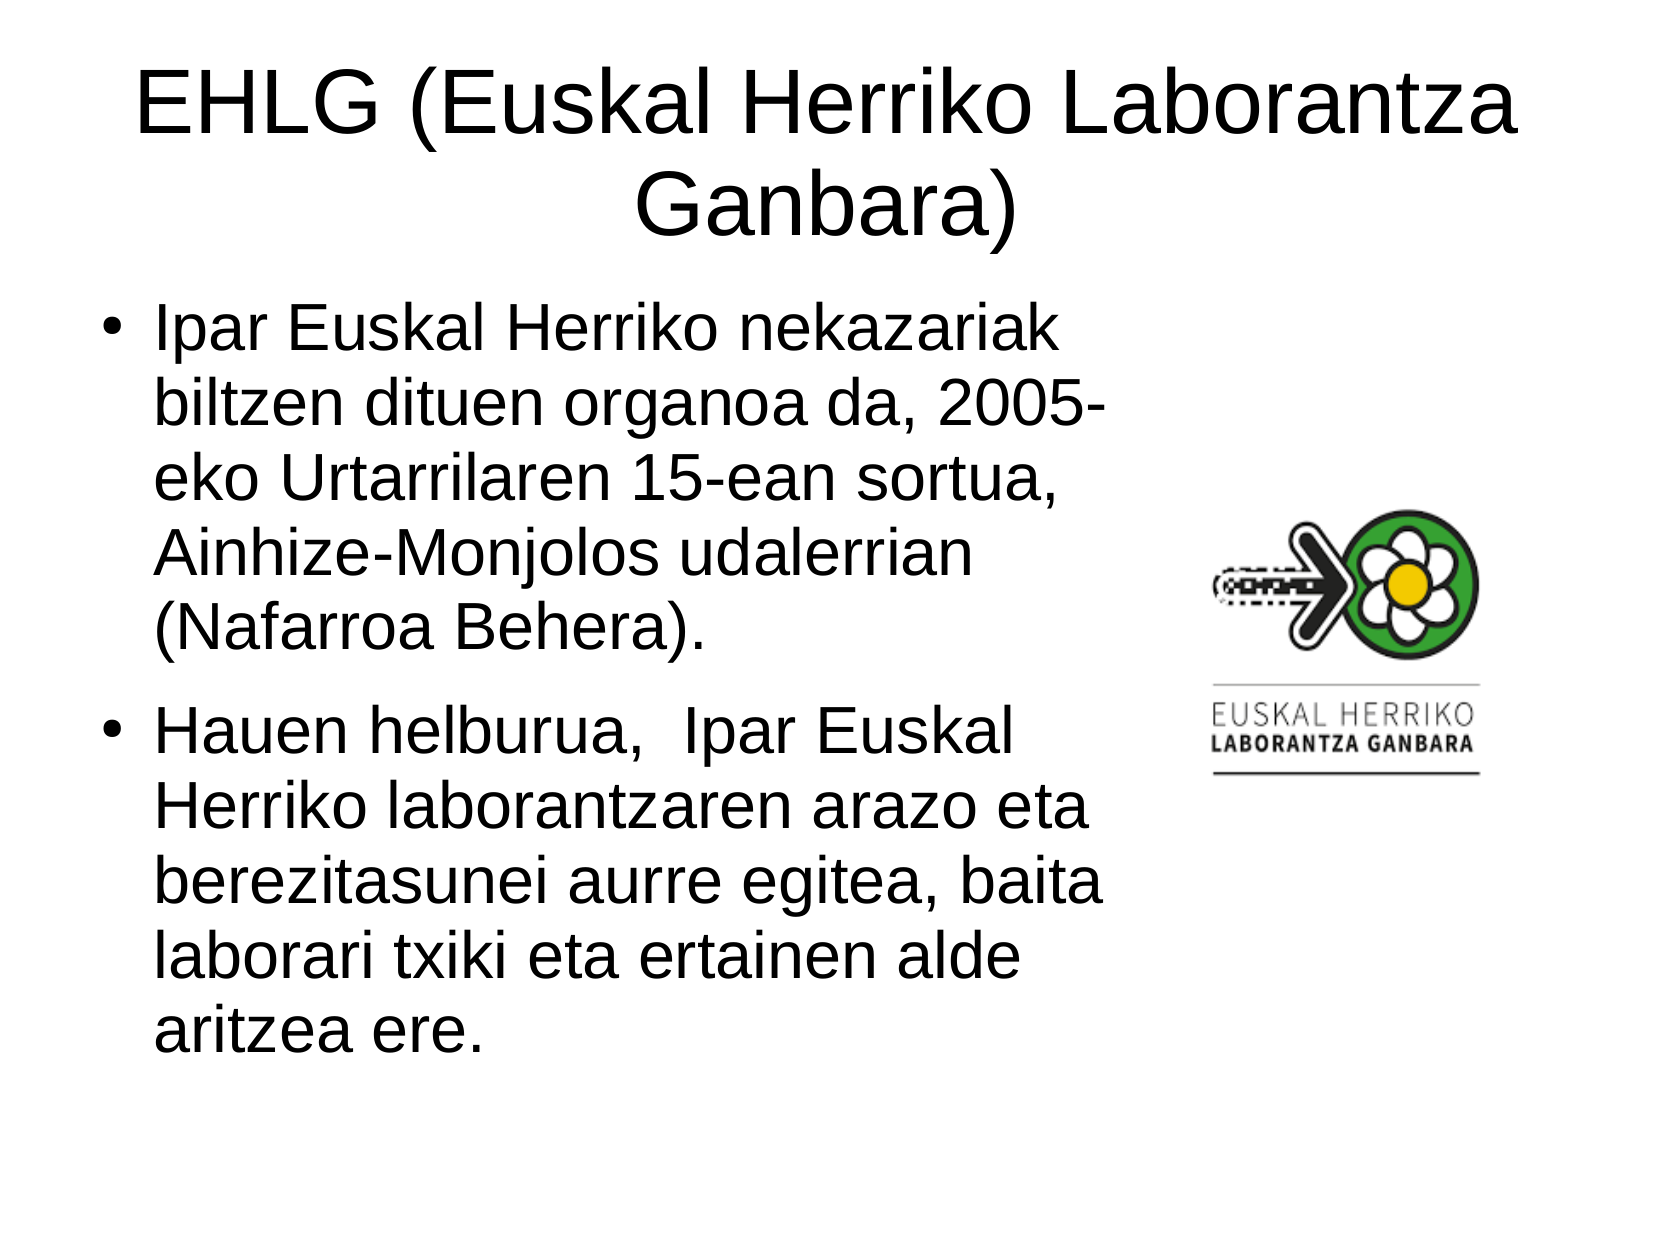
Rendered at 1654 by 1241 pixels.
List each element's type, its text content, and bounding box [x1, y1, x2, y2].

title EHLG (Euskal Herriko Laborantza Ganbara) [82, 49, 1571, 257]
picture [1098, 484, 1595, 802]
list Ipar Euskal Herriko nekazariak biltzen dituen organoa da, 2005-eko Urtarrilaren 15-ean sortua, Ainhize-Monjolos udalerrian (Nafarroa Behera). Hauen helburua, Ipar Euskal Herriko laborantzaren arazo eta berezitasunei aurre egitea, baita laborari txiki eta ertainen alde aritzea ere. [82, 290, 1158, 1109]
